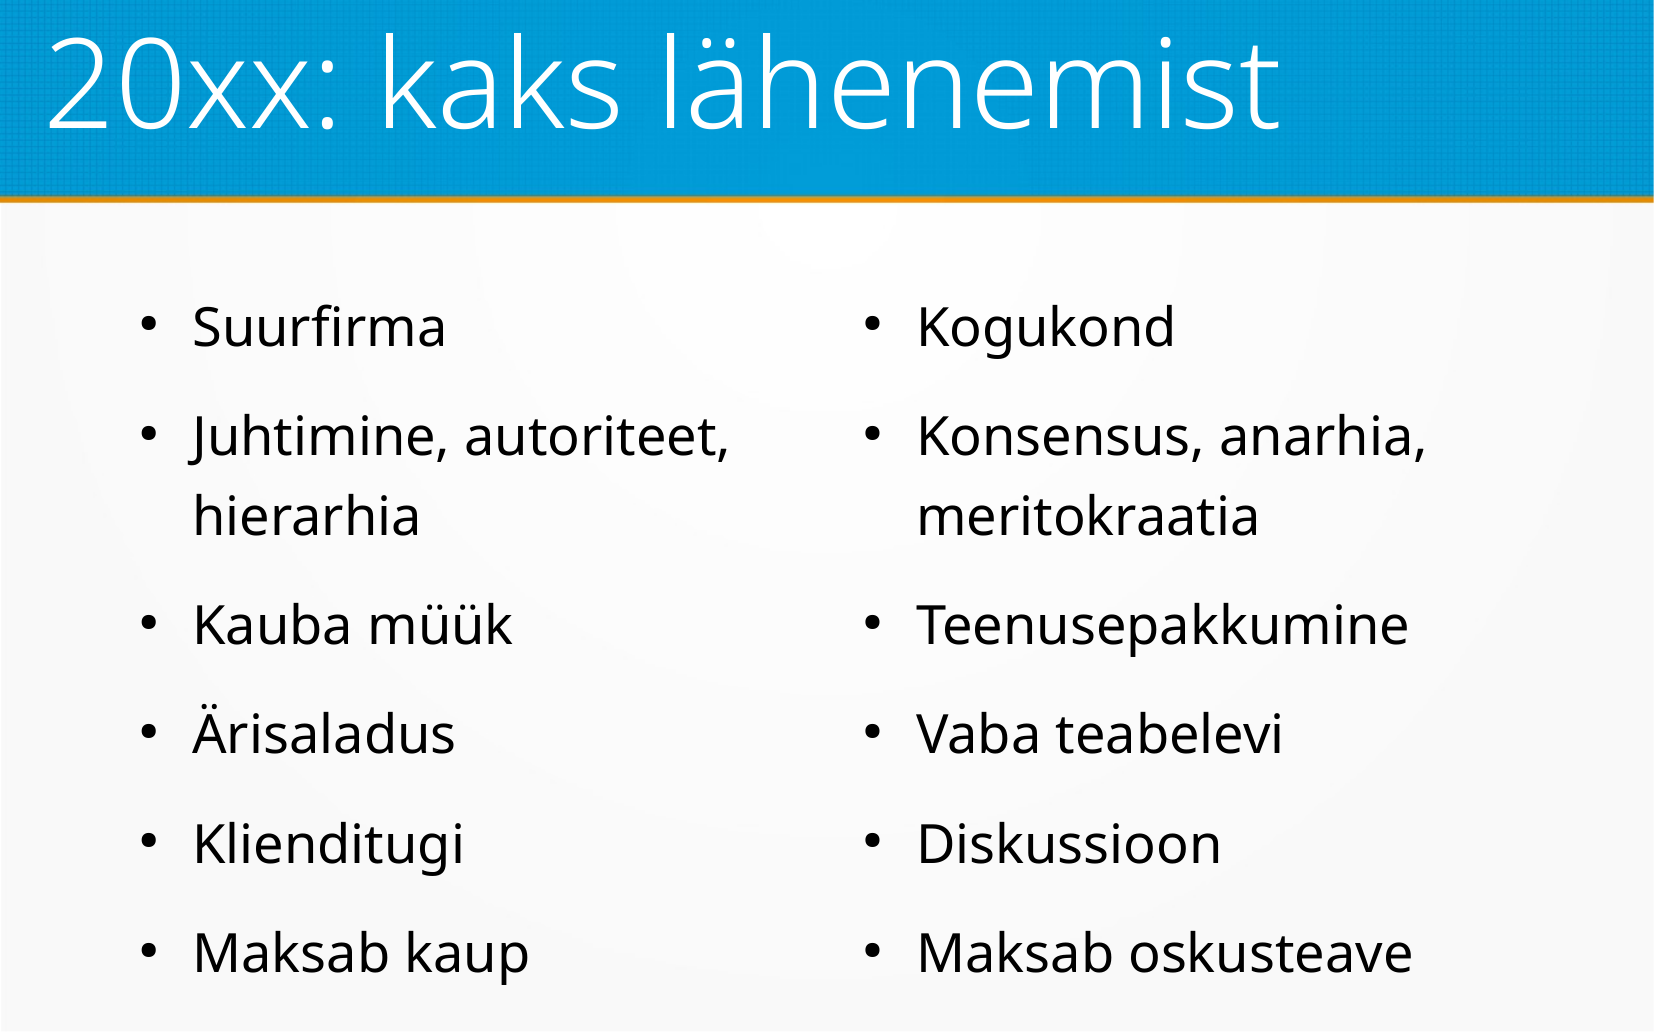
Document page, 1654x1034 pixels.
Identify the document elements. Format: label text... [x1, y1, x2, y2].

picture [0, 195, 1654, 1034]
list Kogukond Konsensus, anarhia, meritokraatia Teenusepakkumine Vaba teabelevi Diskussioon Maksab oskusteave [845, 287, 1534, 1034]
list Suurfirma Juhtimine, autoriteet, hierarhia Kauba müük Ärisaladus Klienditugi Maksab kaup [121, 287, 811, 965]
title 20xx: kaks lähenemist [43, 0, 1619, 166]
